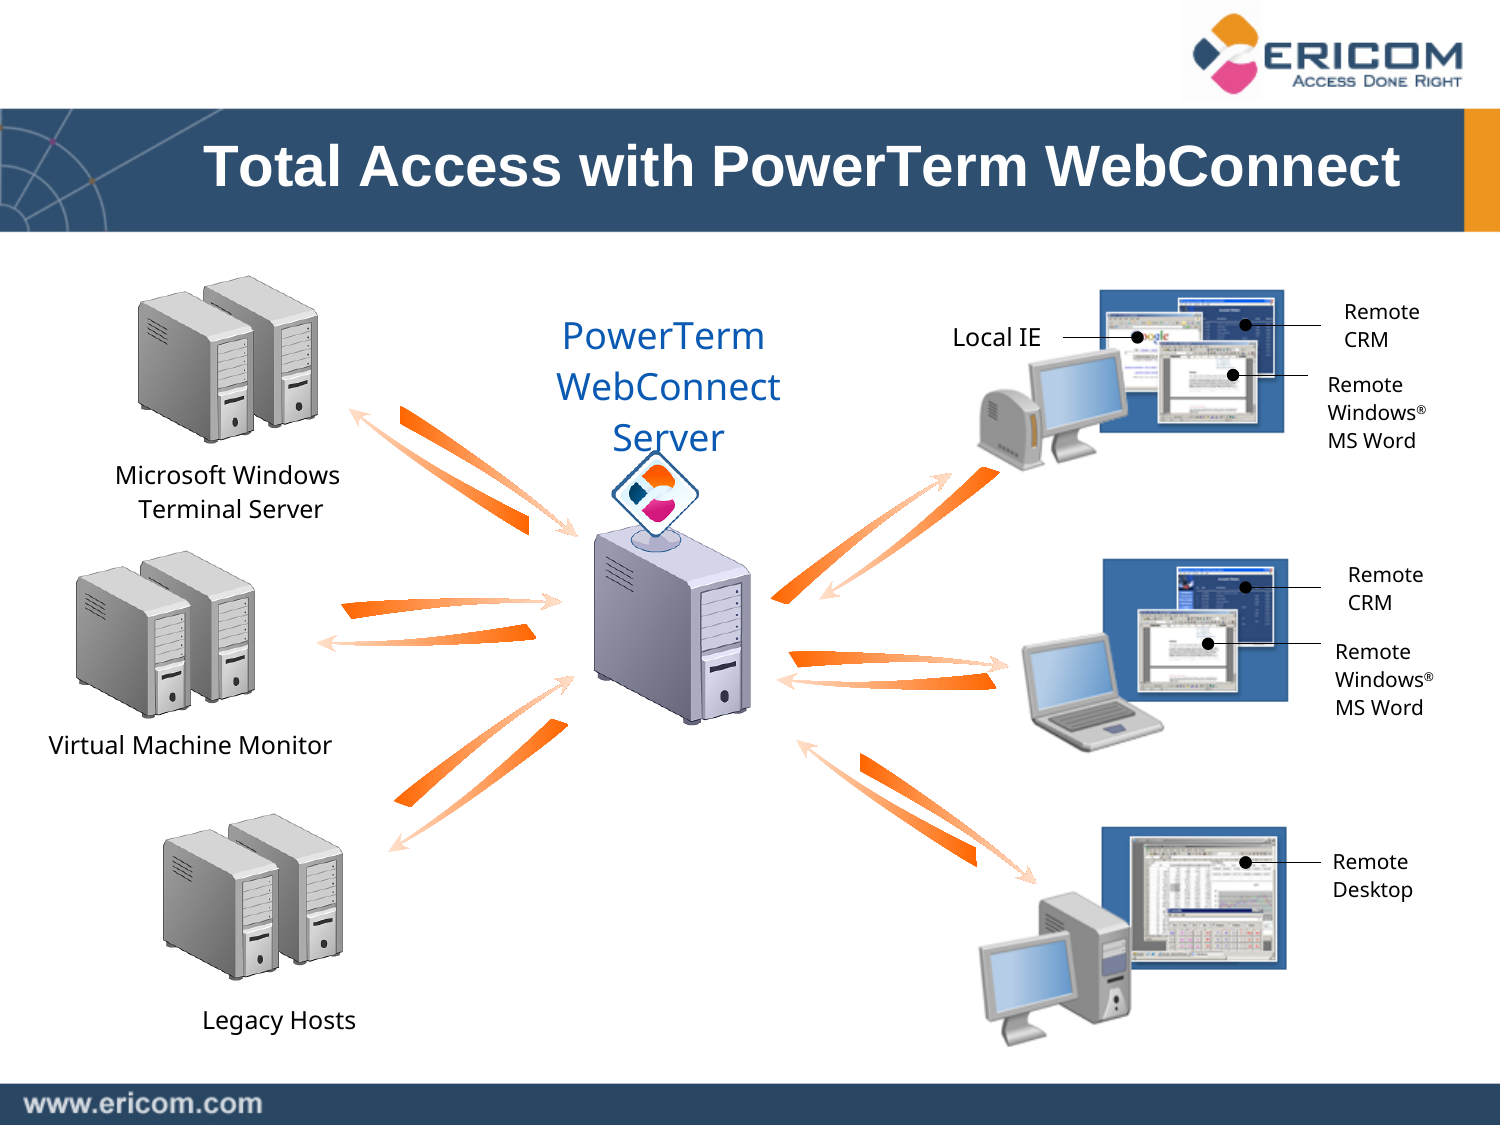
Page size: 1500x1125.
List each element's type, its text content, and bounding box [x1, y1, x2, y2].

text_box [859, 752, 1038, 885]
text_box Remote Windows® MS Word [1312, 362, 1447, 463]
picture [0, 0, 1500, 1125]
text_box [393, 675, 576, 808]
text_box [770, 472, 953, 605]
text_box Remote CRM [1329, 289, 1441, 362]
text_box [795, 739, 977, 867]
text_box Local IE [937, 312, 1057, 362]
text_box PowerTerm WebConnect Server [525, 302, 813, 471]
text_box Legacy Hosts [187, 975, 372, 1045]
text_box Virtual Machine Monitor [33, 699, 348, 770]
text_box Microsoft Windows Terminal Server [100, 449, 363, 534]
text_box [315, 624, 537, 652]
text_box Remote Windows® MS Word [1320, 629, 1455, 730]
text_box Remote Desktop [1317, 839, 1430, 912]
title Total Access with PowerTerm WebConnect [188, 74, 1438, 263]
text_box [387, 718, 569, 853]
text_box [775, 651, 1009, 690]
text_box [340, 593, 562, 619]
text_box [818, 466, 1000, 600]
text_box Remote CRM [1333, 552, 1445, 625]
text_box [399, 405, 578, 538]
text_box [348, 408, 530, 536]
